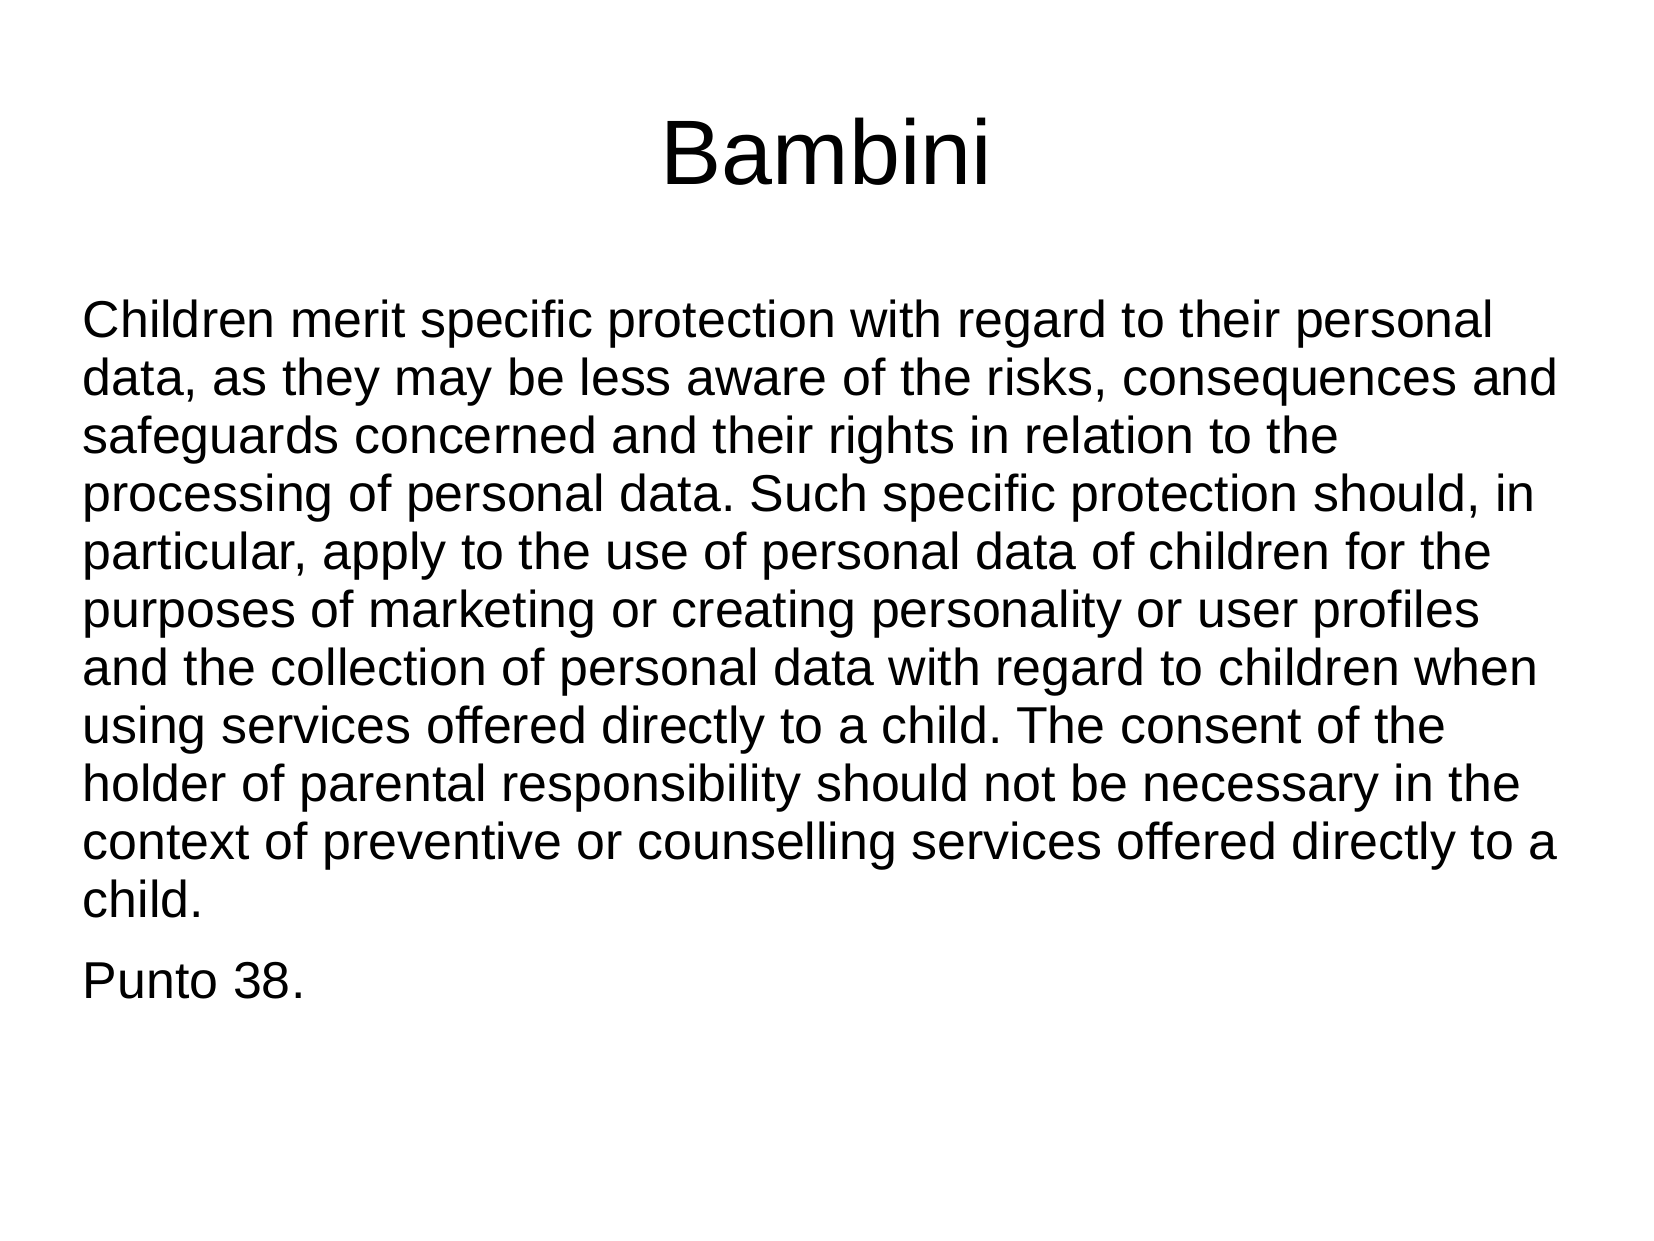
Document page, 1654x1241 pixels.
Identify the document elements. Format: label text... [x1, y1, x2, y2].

title Bambini [82, 49, 1571, 257]
list Children merit specific protection with regard to their personal data, as they may be less aware of the risks, consequences and safeguards concerned and their rights in relation to the processing of personal data. Such specific protection should, in particular, apply to the use of personal data of children for the purposes of marketing or creating personality or user profiles and the collection of personal data with regard to children when using services offered directly to a child. The consent of the holder of parental responsibility should not be necessary in the context of preventive or counselling services offered directly to a child. Punto 38. [82, 290, 1571, 1010]
